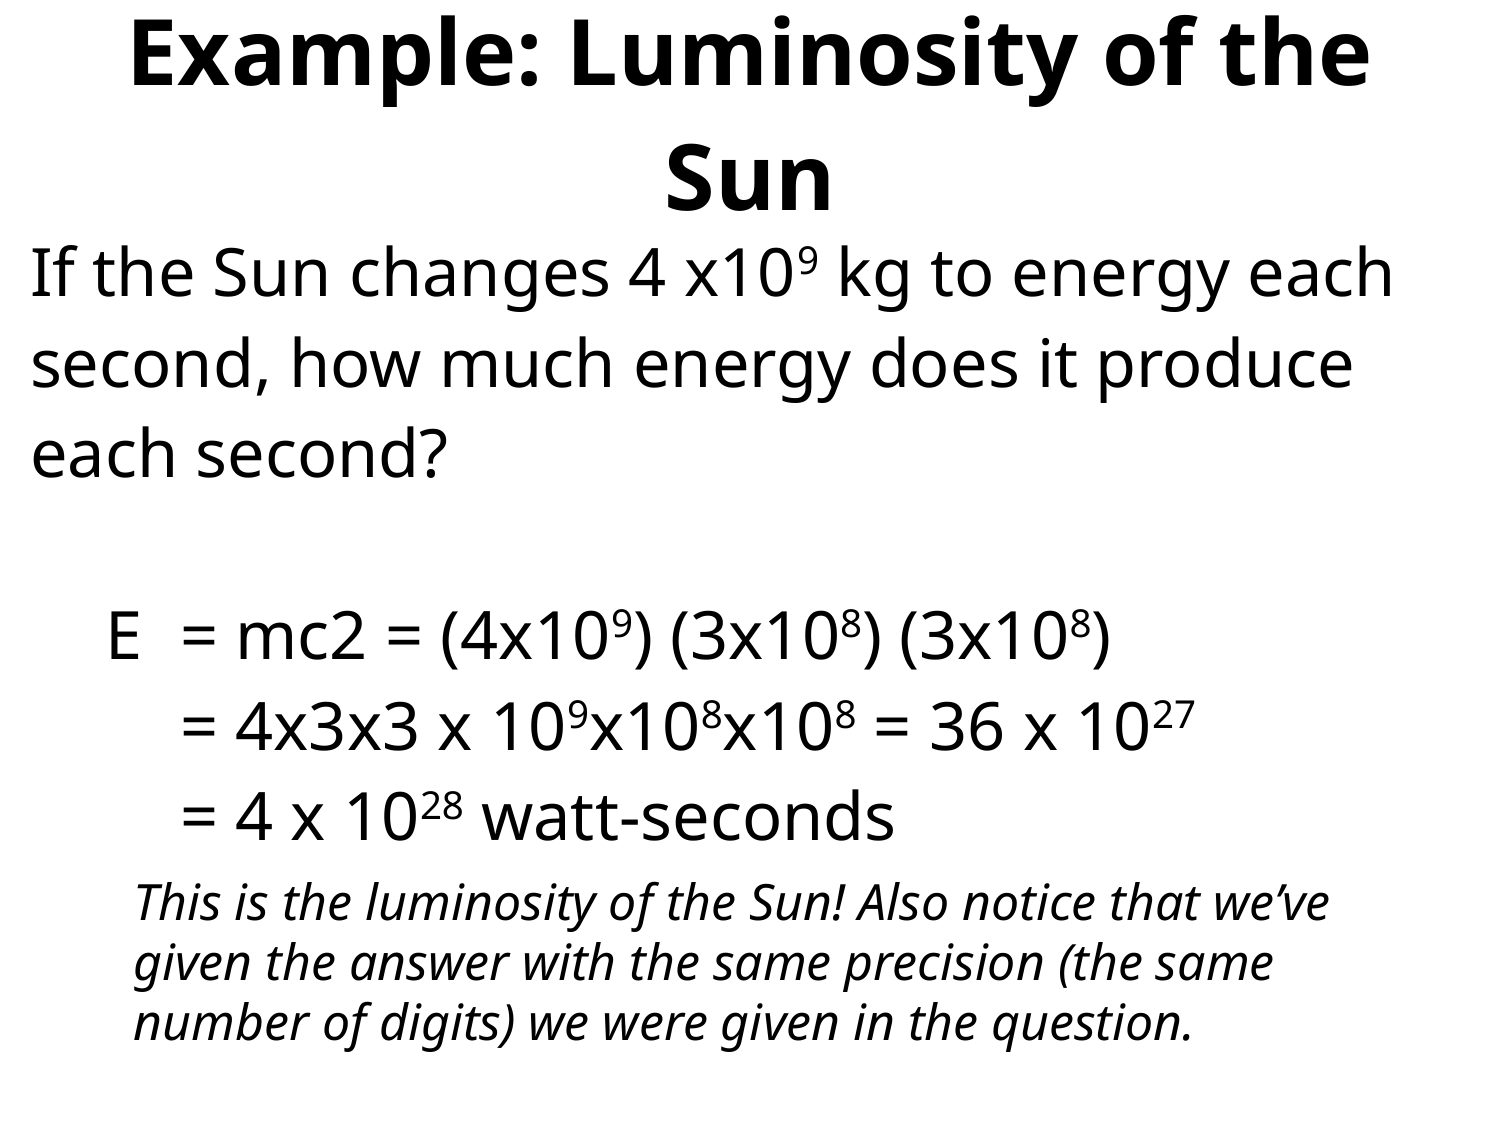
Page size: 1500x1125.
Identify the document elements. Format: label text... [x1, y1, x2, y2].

text_box This is the luminosity of the Sun! Also notice that we’ve given the answer with the same precision (the same number of digits) we were given in the question. [118, 862, 1373, 1058]
title Example: Luminosity of the Sun [30, 29, 1471, 196]
list If the Sun changes 4 x109 kg to energy each second, how much energy does it produce each second? E = mc2 = (4x109) (3x108) (3x108) = 4x3x3 x 109x108x108 = 36 x 1027 = 4 x 1028 watt-seconds [30, 224, 1471, 1021]
